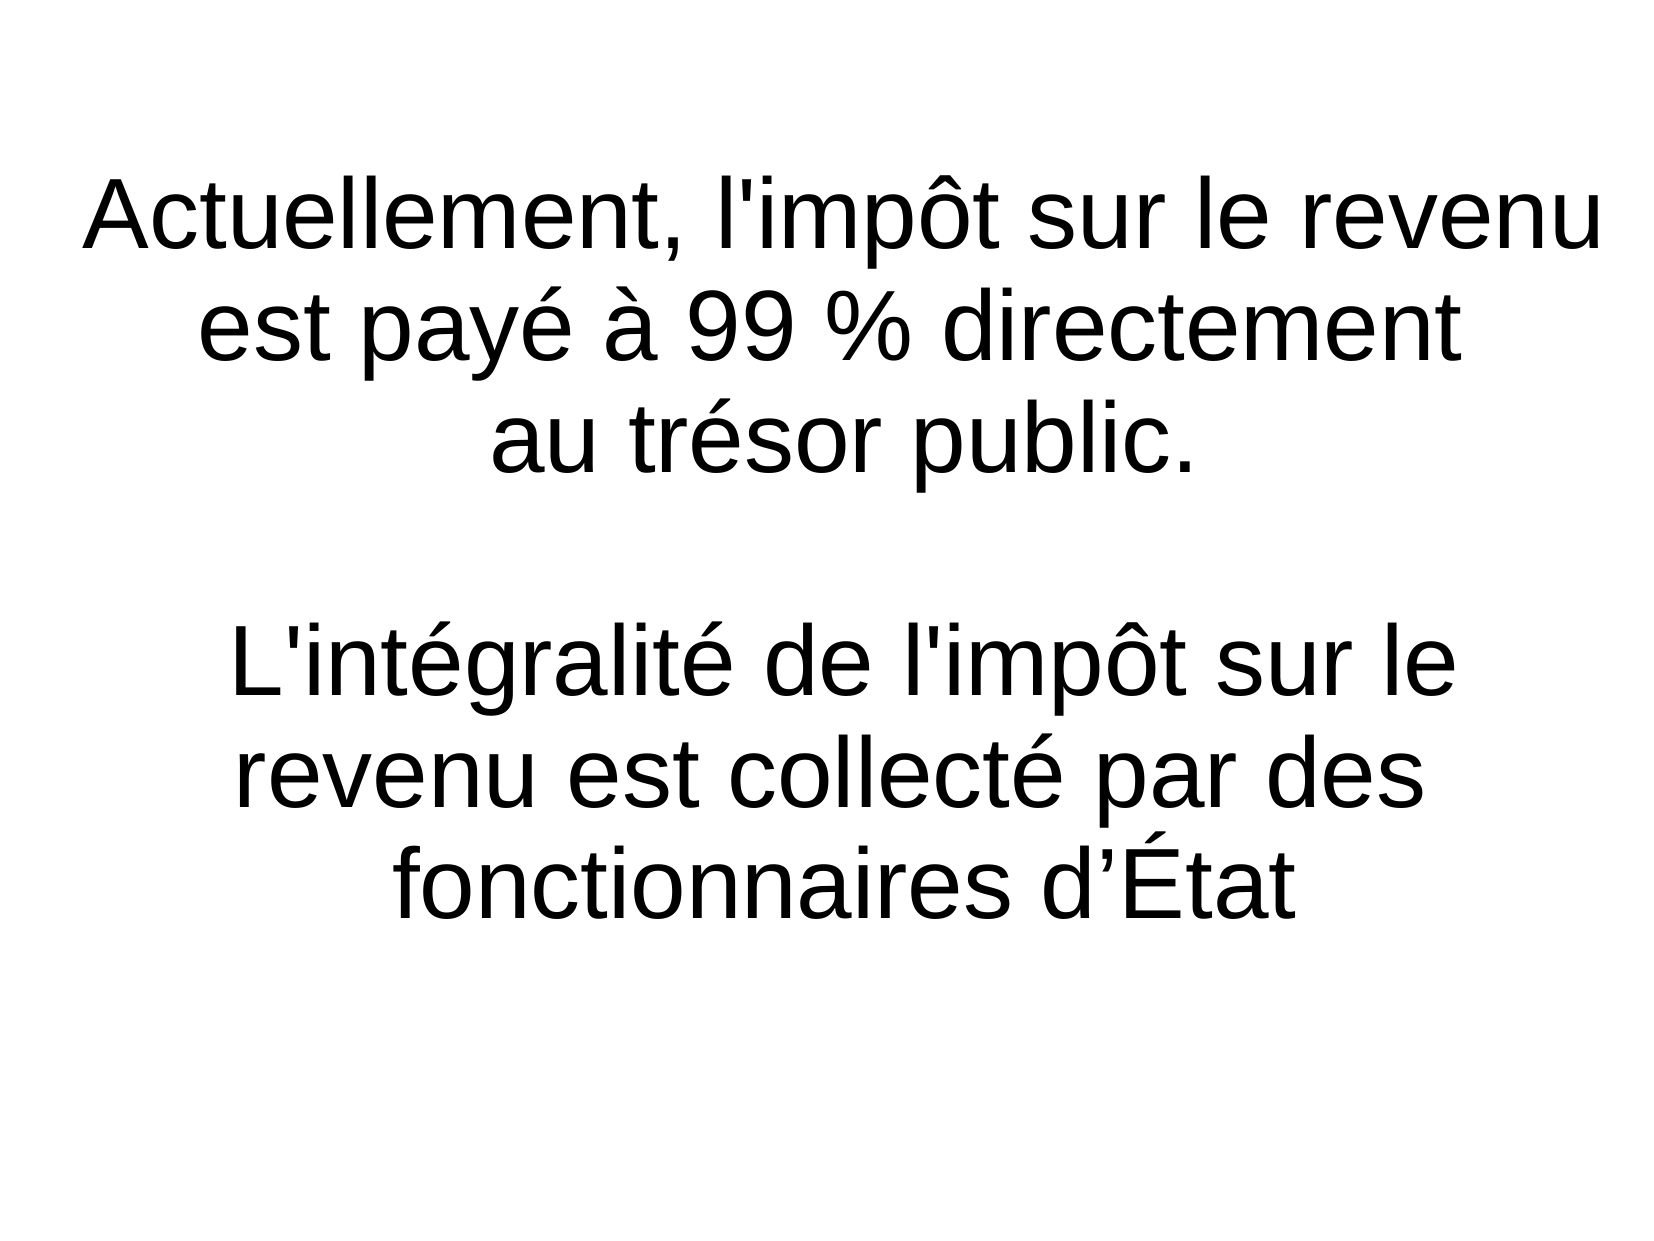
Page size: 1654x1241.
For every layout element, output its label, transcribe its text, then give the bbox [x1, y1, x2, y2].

title Actuellement, l'impôt sur le revenu est payé à 99 % directement au trésor public. L'intégralité de l'impôt sur le revenu est collecté par des fonctionnaires d’État [82, 59, 1607, 1040]
list [70, 614, 1526, 1133]
